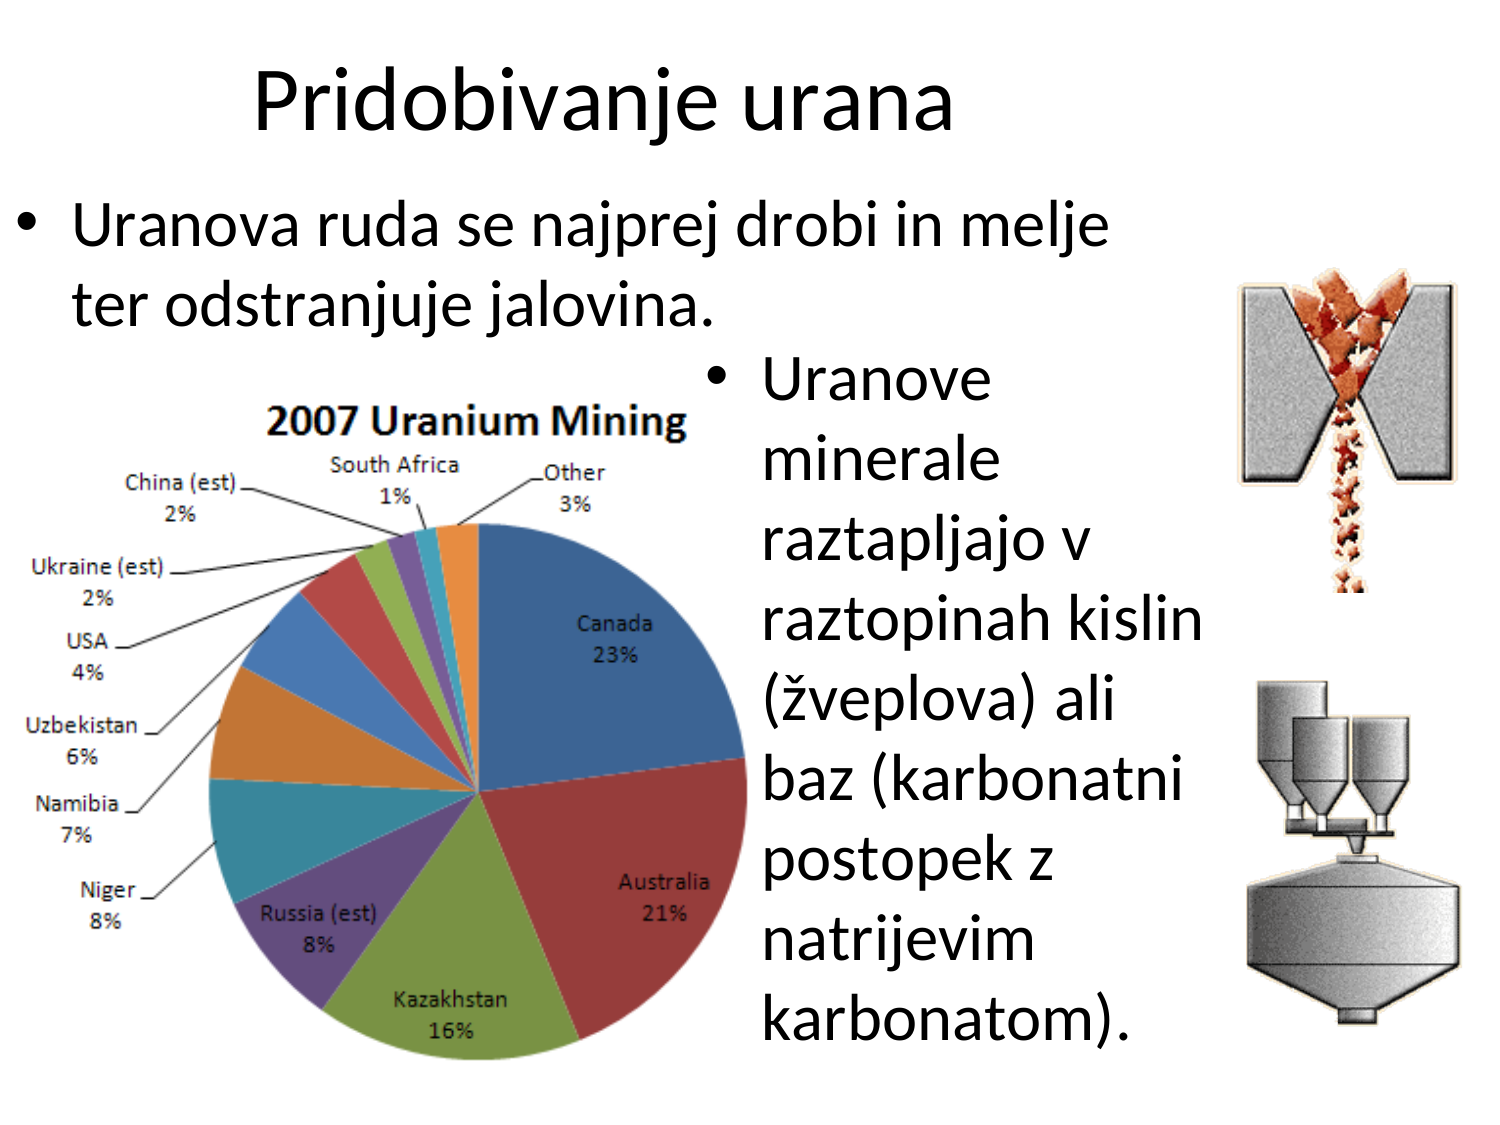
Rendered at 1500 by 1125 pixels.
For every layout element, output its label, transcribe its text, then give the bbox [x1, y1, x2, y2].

text_box Uranova ruda se najprej drobi in melje ter odstranjuje jalovina. [0, 172, 1199, 1125]
text_box Pridobivanje urana [0, 0, 1211, 188]
picture [1246, 680, 1465, 1031]
picture [1195, 267, 1500, 593]
text_box Uranove minerale raztapljajo v raztopinah kislin (žveplova) ali baz (karbonatni postopek z natrijevim karbonatom). [690, 326, 1223, 1125]
